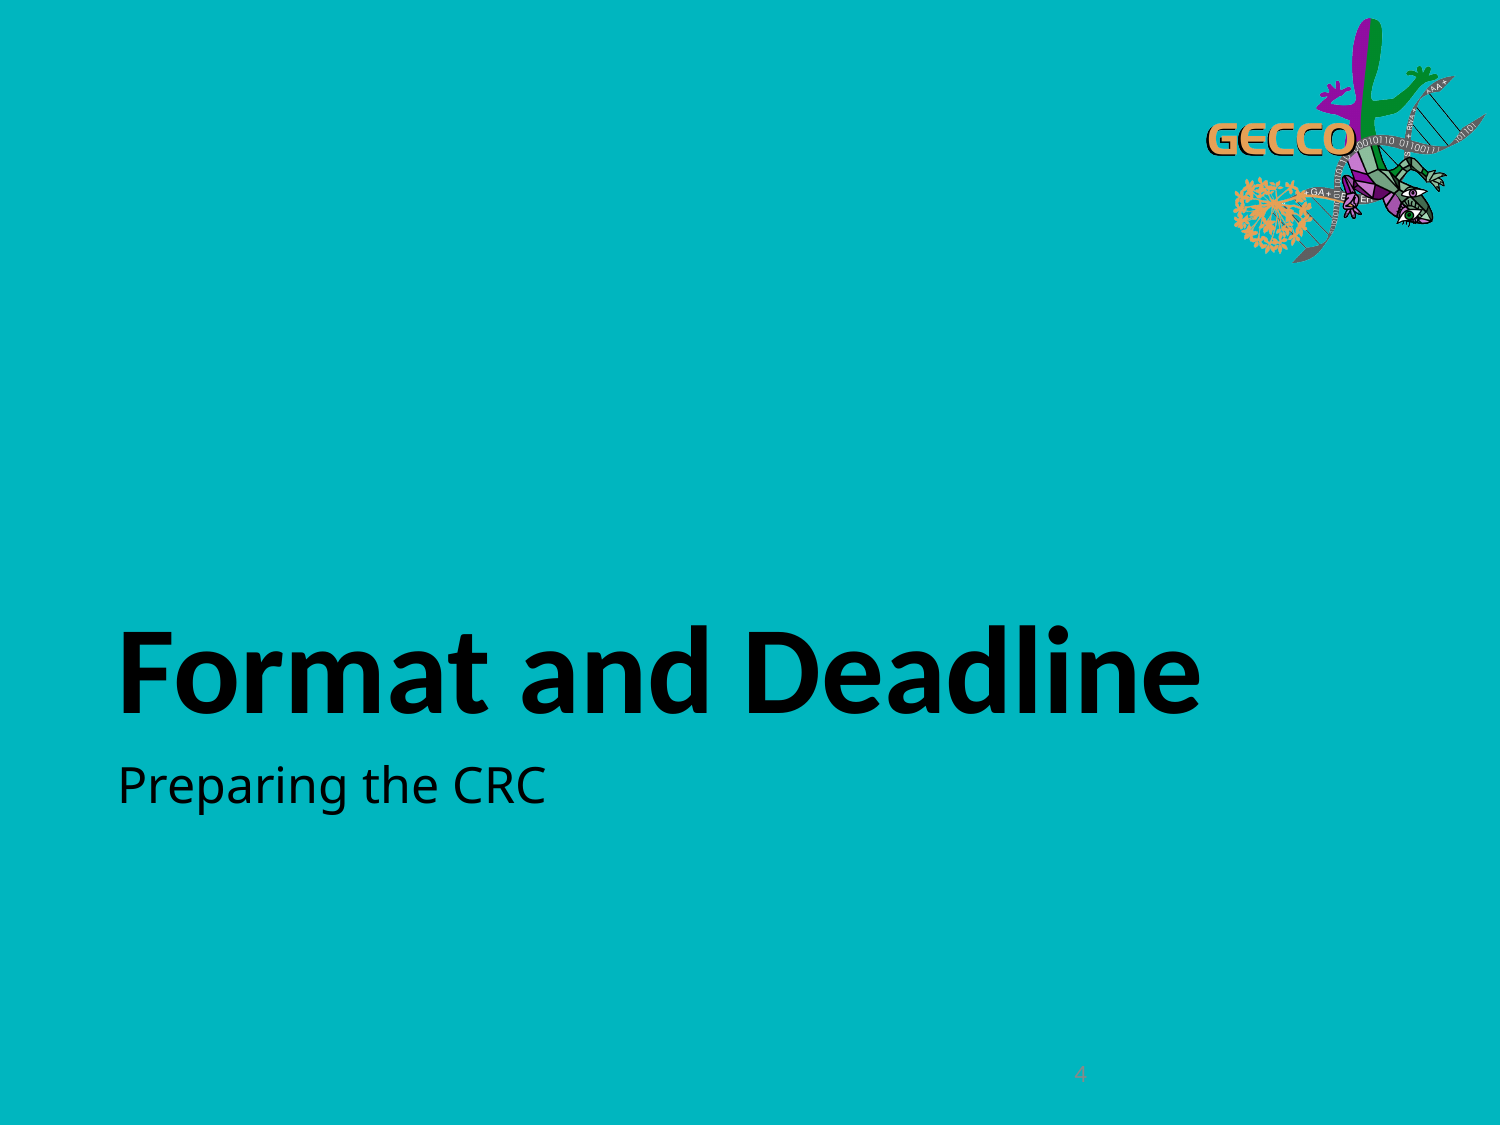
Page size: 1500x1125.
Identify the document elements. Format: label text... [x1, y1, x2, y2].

title Format and Deadline [102, 280, 1397, 749]
list Preparing the CRC [102, 752, 1397, 999]
text_box 4 [1059, 1042, 1397, 1103]
